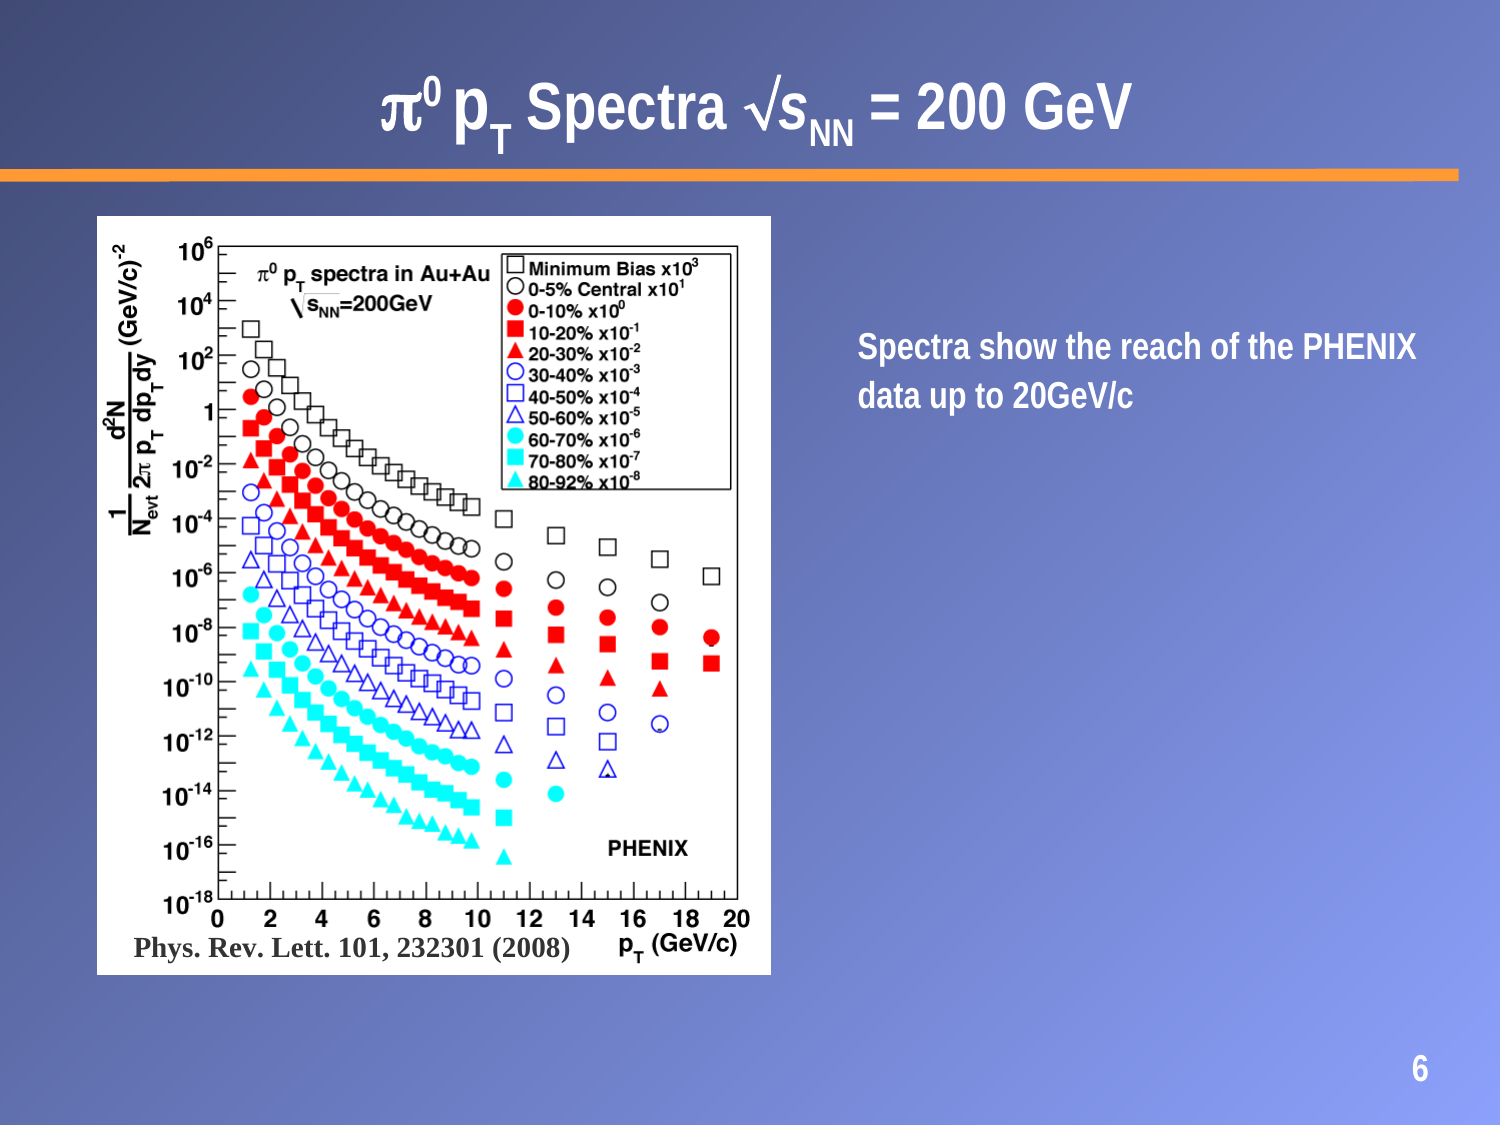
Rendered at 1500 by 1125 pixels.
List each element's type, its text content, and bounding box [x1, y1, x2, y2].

text_box Phys. Rev. Lett. 101, 232301 (2008) [118, 921, 586, 972]
picture [97, 216, 771, 975]
text_box Spectra show the reach of the PHENIX data up to 20GeV/c [842, 309, 1493, 425]
title 0 pT Spectra sNN = 200 GeV [99, 0, 1416, 161]
